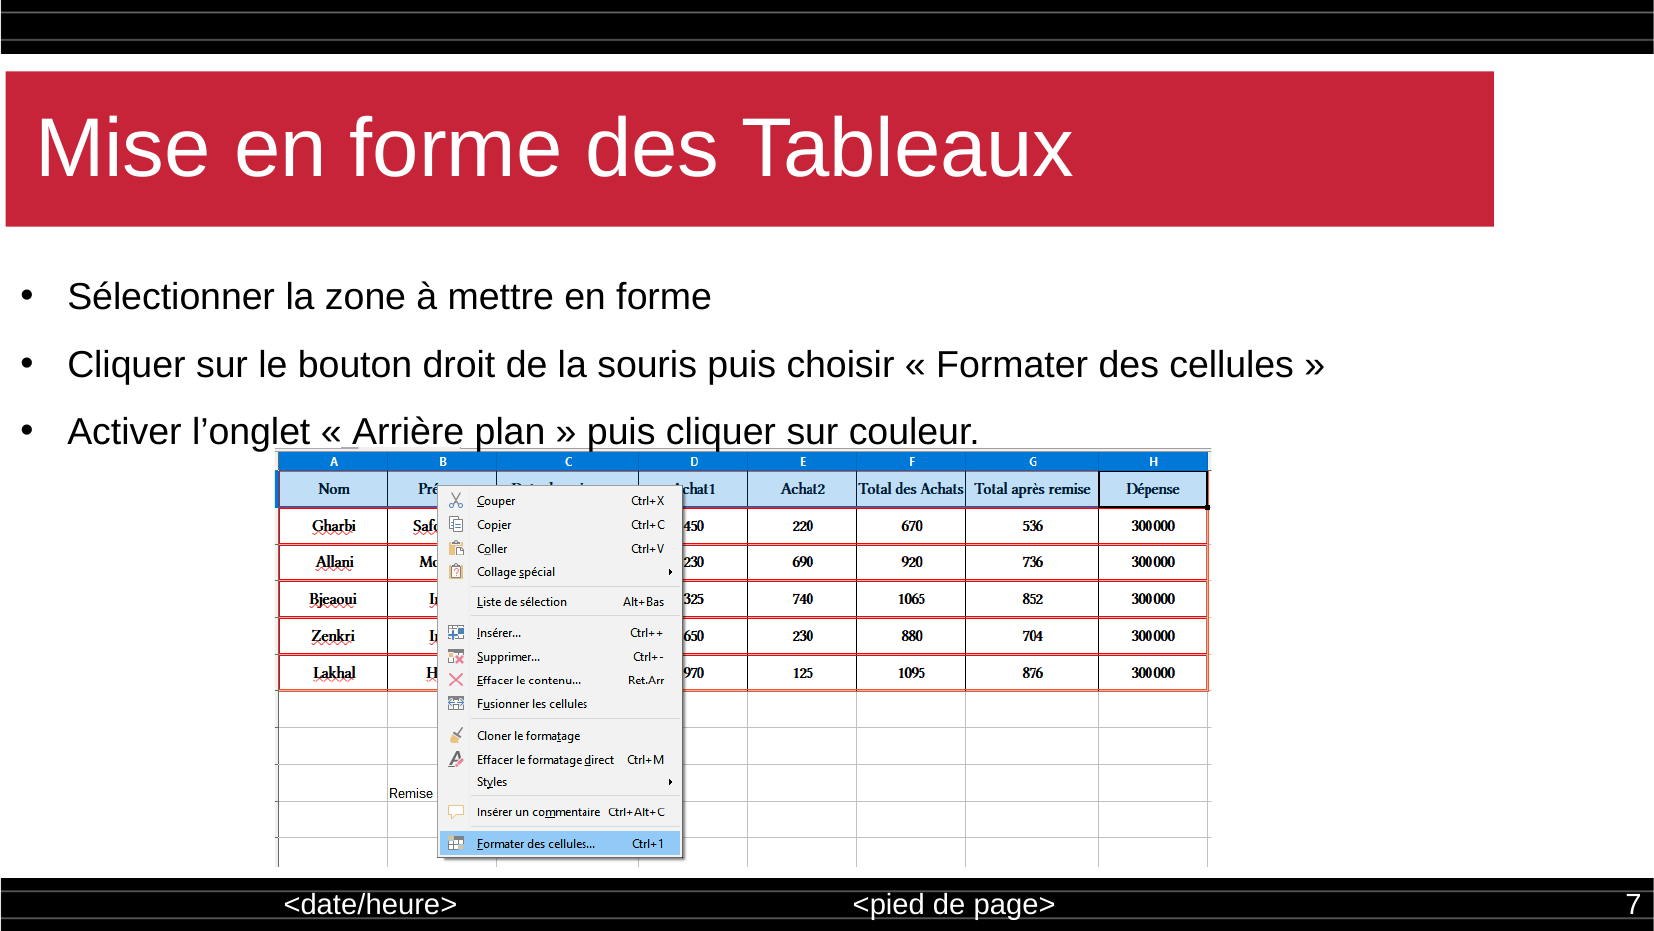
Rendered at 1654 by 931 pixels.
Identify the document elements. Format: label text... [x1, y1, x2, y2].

text_box Sélectionner la zone à mettre en forme Cliquer sur le bouton droit de la souris puis choisir « Formater des cellules » Activer l’onglet « Arrière plan » puis cliquer sur couleur. [5, 242, 1444, 460]
text_box Mise en forme des Tableaux [5, 71, 1494, 227]
picture [0, 0, 1654, 54]
picture [0, 878, 1654, 931]
picture [274, 460, 1212, 867]
